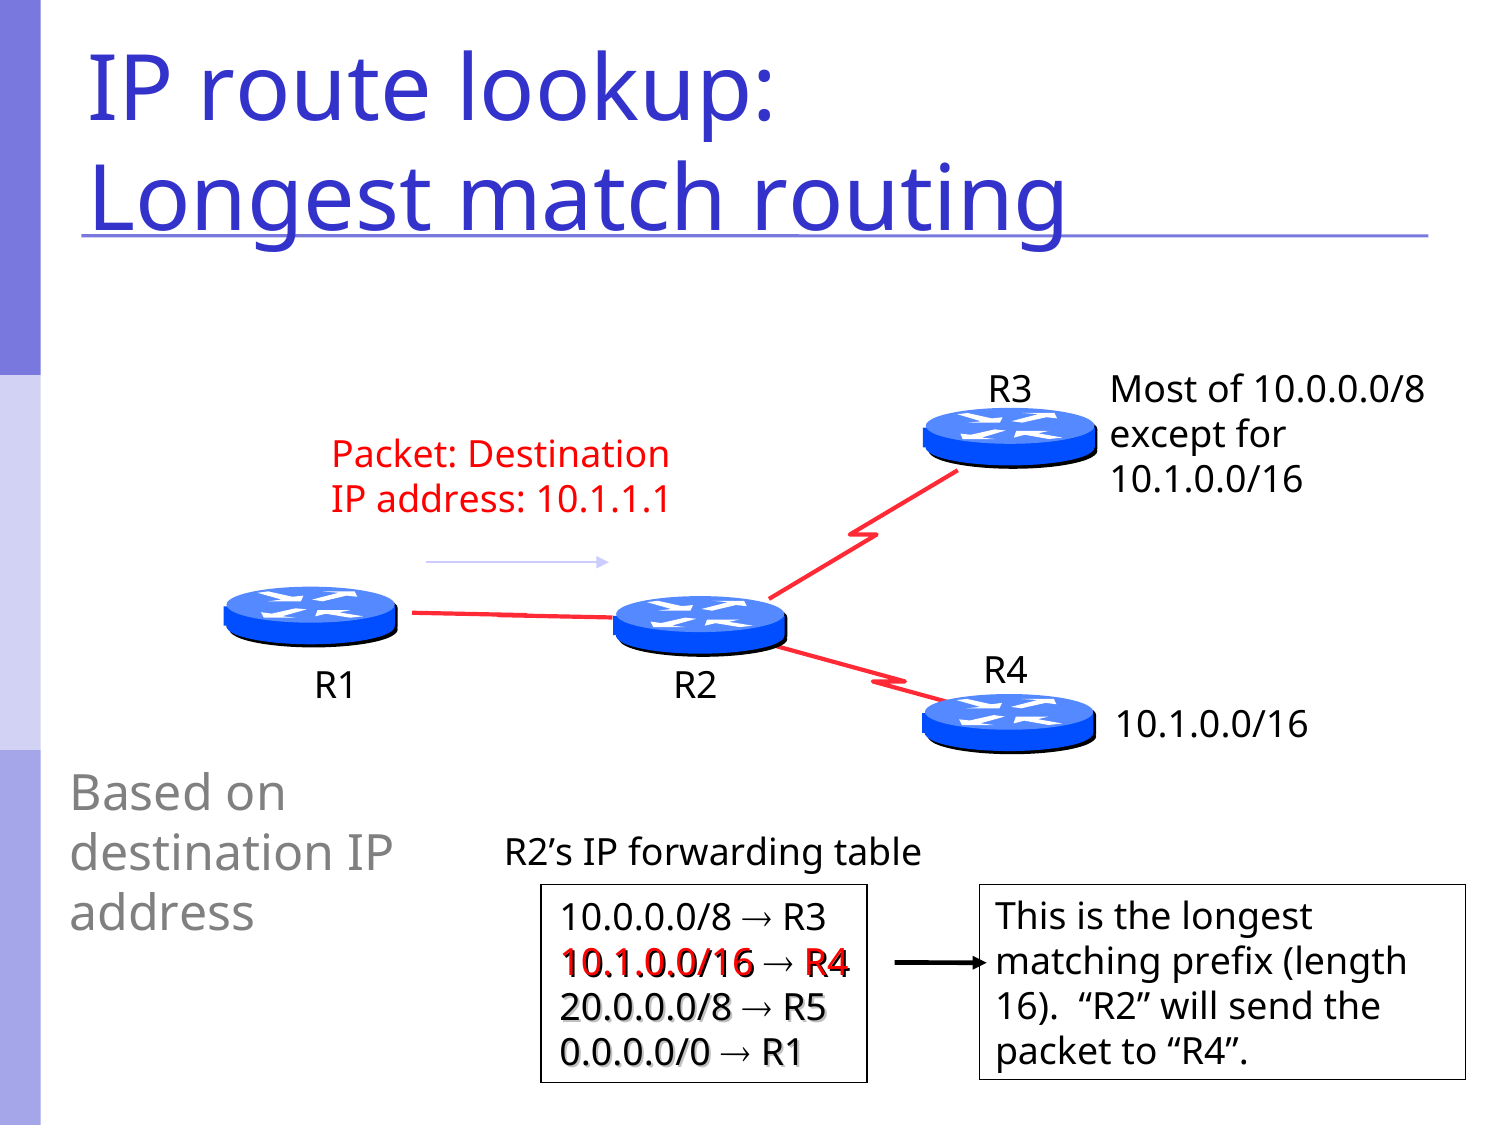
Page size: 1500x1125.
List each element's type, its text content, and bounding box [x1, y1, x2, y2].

text_box [922, 695, 1097, 755]
text_box 10.1.0.0/16 [1098, 692, 1325, 753]
text_box [922, 407, 1093, 469]
text_box 10.0.0.0/8  R3 10.1.0.0/16  R4 20.0.0.0/8  R5 0.0.0.0/0  R1 [540, 884, 868, 1083]
text_box This is the longest matching prefix (length 16). “R2” will send the packet to “R4”. [979, 884, 1466, 1080]
text_box R4 [967, 638, 1044, 699]
text_box R2’s IP forwarding table [485, 818, 942, 882]
text_box R2 [657, 653, 734, 714]
text_box [613, 596, 788, 656]
text_box Packet: Destination IP address: 10.1.1.1 [313, 421, 692, 530]
text_box R1 [298, 653, 375, 715]
text_box [223, 586, 398, 648]
text_box Most of 10.0.0.0/8 except for 10.1.0.0/16 [1093, 357, 1497, 509]
text_box Based on destination IP address [51, 751, 475, 950]
text_box IP route lookup: Longest match routing [75, 22, 1394, 256]
text_box R3 [972, 357, 1049, 409]
